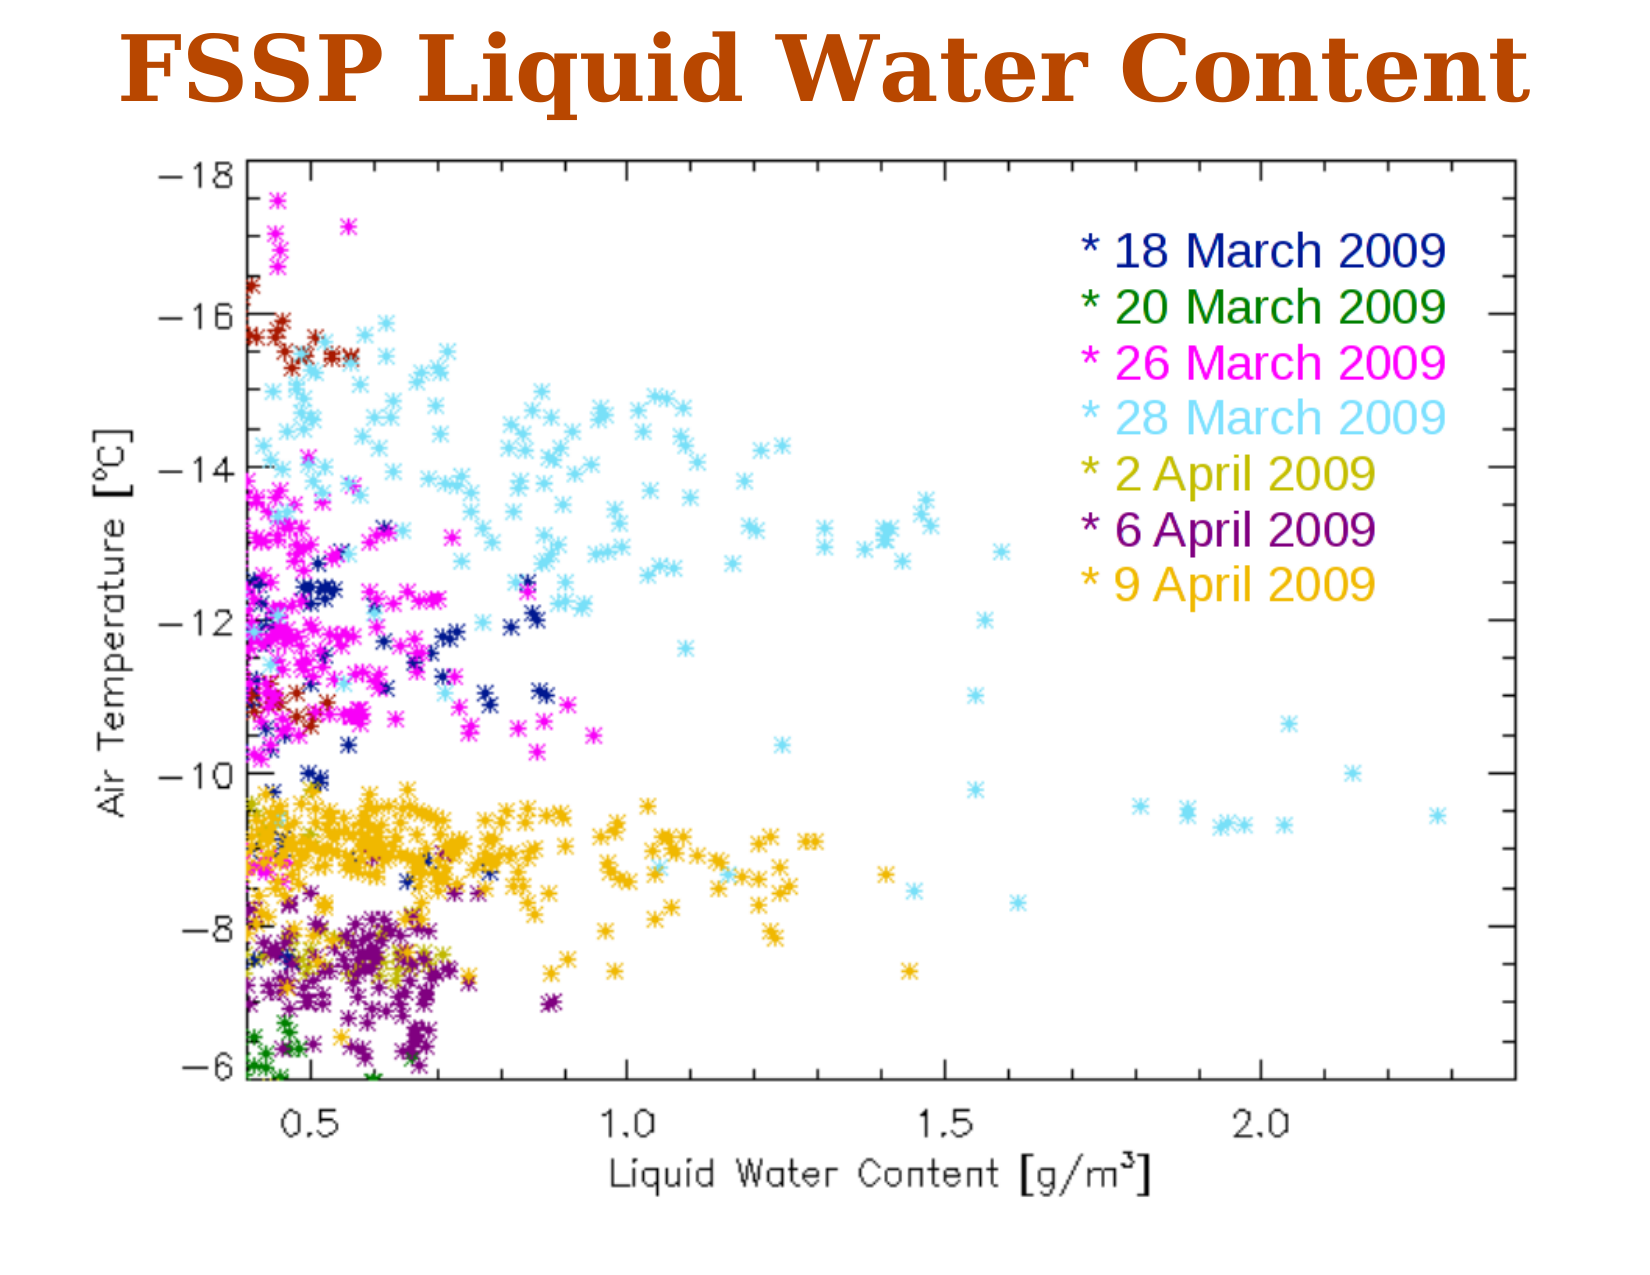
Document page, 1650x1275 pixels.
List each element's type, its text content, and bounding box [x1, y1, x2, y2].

text_box FSSP Liquid Water Content [0, 11, 1650, 134]
picture [0, 134, 1650, 1275]
